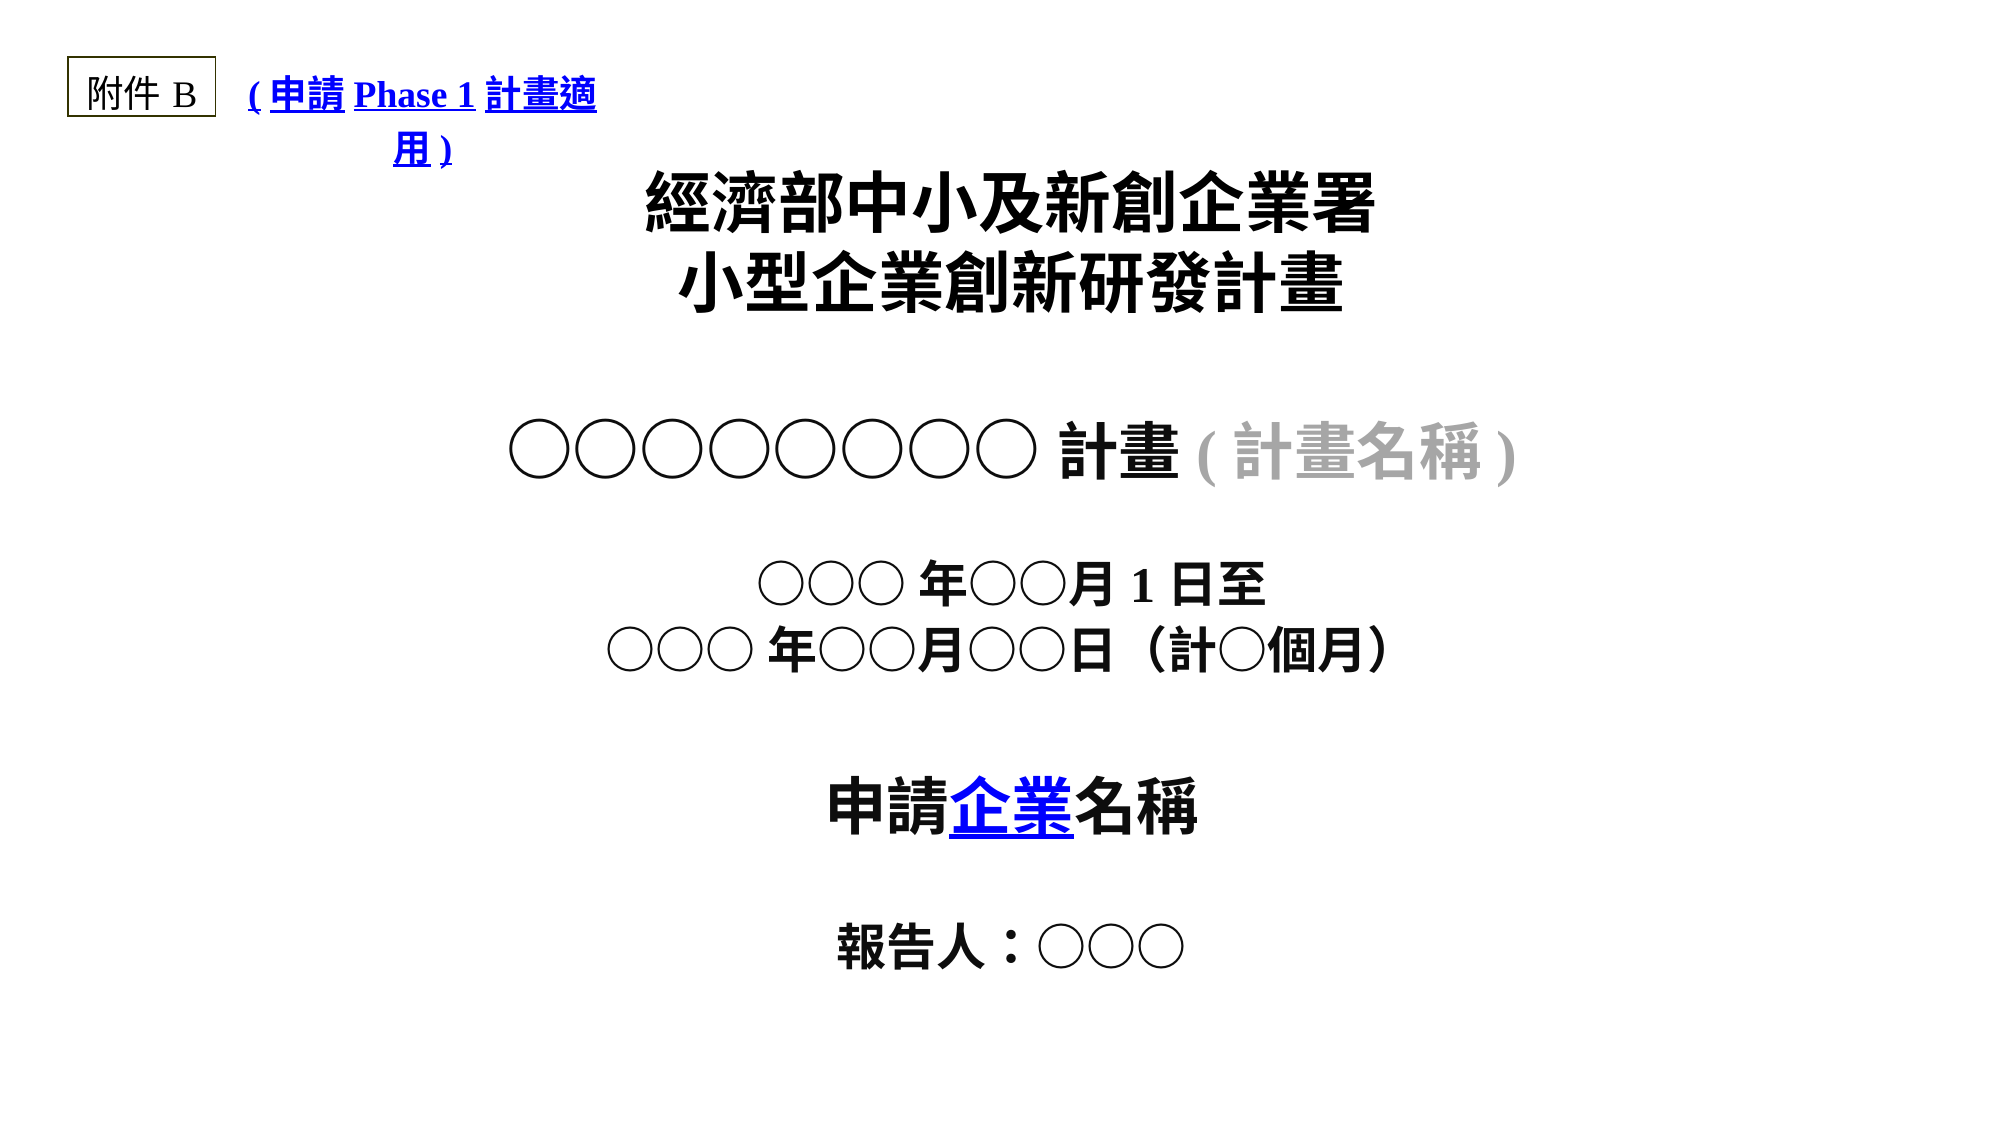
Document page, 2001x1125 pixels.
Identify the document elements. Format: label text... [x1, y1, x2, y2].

text_box 經濟部中小及新創企業署 小型企業創新研發計畫 [344, 105, 1680, 409]
text_box 附件B [68, 56, 216, 117]
text_box ○○○○○○○○計畫(計畫名稱) ○○○年○○月1日至 ○○○年○○月○○日（計○個月） 申請企業名稱 報告人：○○○ [309, 409, 1715, 897]
text_box (申請Phase 1計畫適用) [216, 53, 630, 176]
